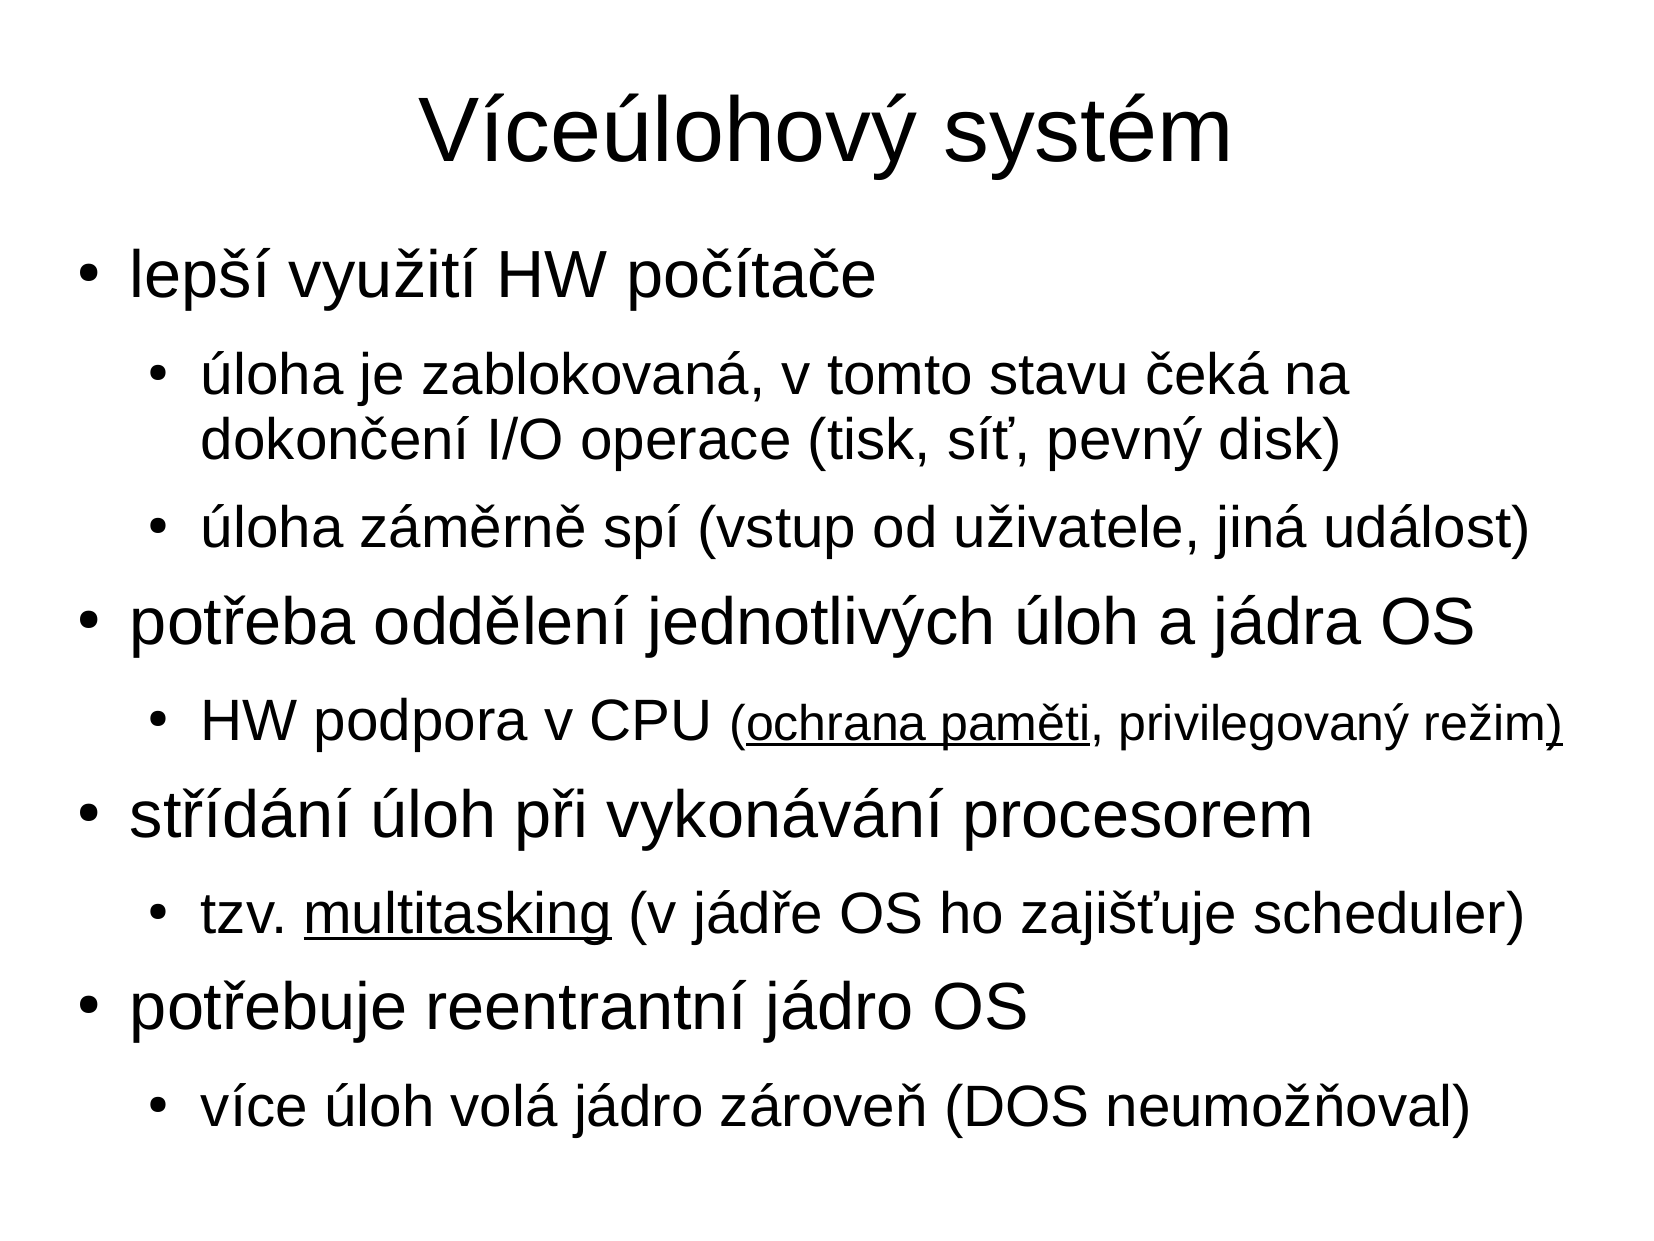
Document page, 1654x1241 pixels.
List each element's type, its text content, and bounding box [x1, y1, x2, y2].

title Víceúlohový systém [82, 33, 1571, 226]
list lepší využití HW počítače úloha je zablokovaná, v tomto stavu čeká na dokončení I/O operace (tisk, síť, pevný disk) úloha záměrně spí (vstup od uživatele, jiná událost) potřeba oddělení jednotlivých úloh a jádra OS HW podpora v CPU (ochrana paměti, privilegovaný režim) střídání úloh při vykonávání procesorem tzv. multitasking (v jádře OS ho zajišťuje scheduler) potřebuje reentrantní jádro OS více úloh volá jádro zároveň (DOS neumožňoval) [59, 237, 1601, 1139]
